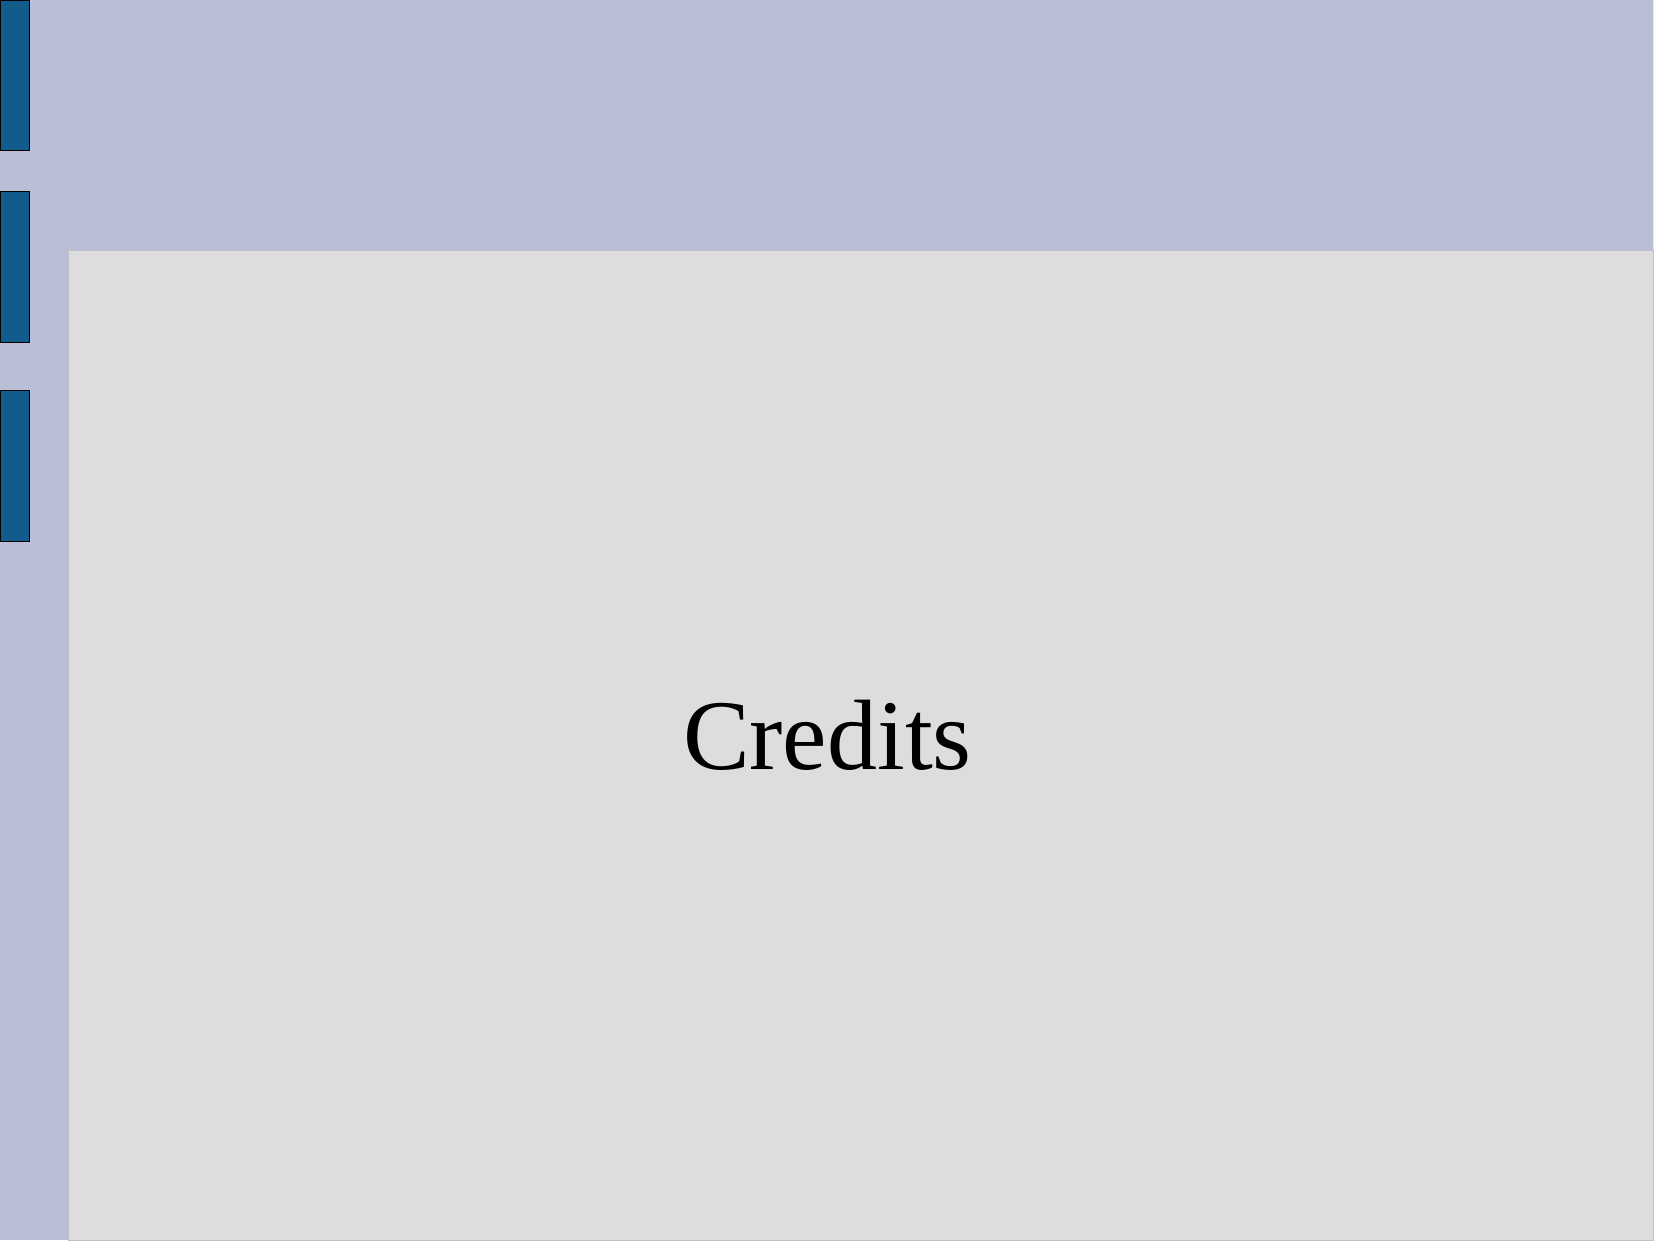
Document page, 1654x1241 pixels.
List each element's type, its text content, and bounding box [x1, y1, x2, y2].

subtitle Credits [121, 344, 1534, 1127]
